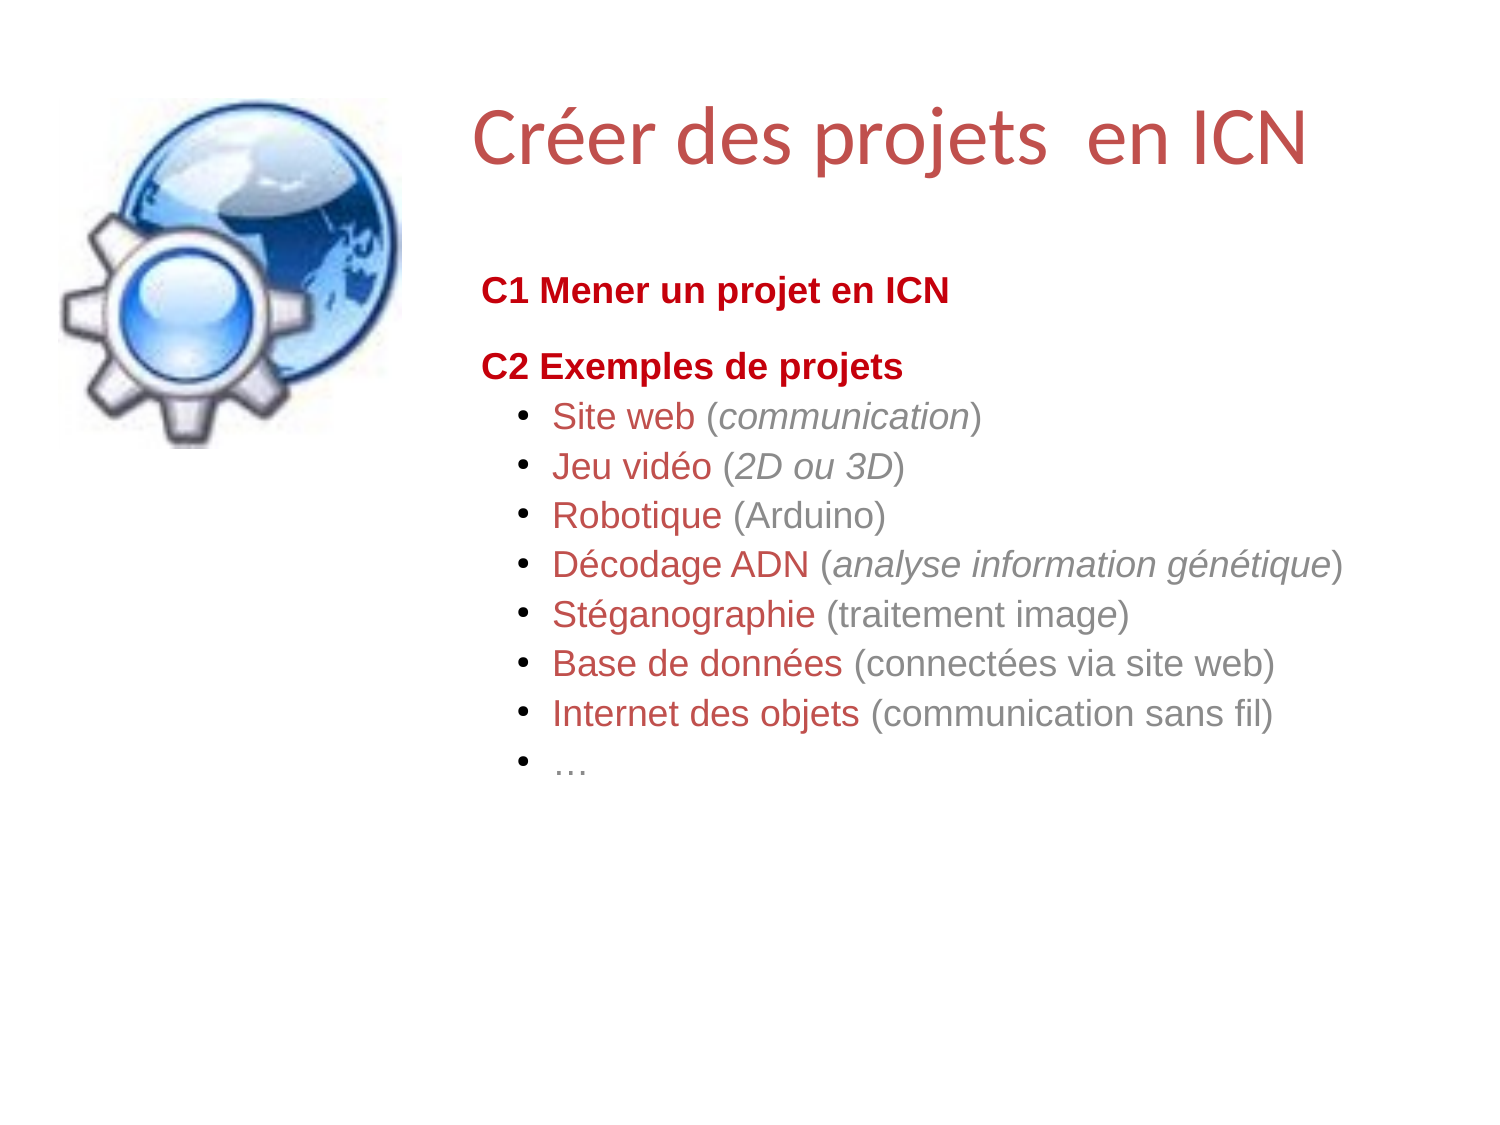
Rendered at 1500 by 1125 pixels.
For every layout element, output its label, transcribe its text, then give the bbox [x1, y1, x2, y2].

picture [58, 98, 402, 449]
text_box C1 Mener un projet en ICN C2 Exemples de projets Site web (communication) Jeu vidéo (2D ou 3D) Robotique (Arduino) Décodage ADN (analyse information génétique) Stéganographie (traitement image) Base de données (connectées via site web) Internet des objets (communication sans fil) … [466, 252, 1424, 870]
subtitle Créer des projets en ICN [437, 73, 1347, 225]
